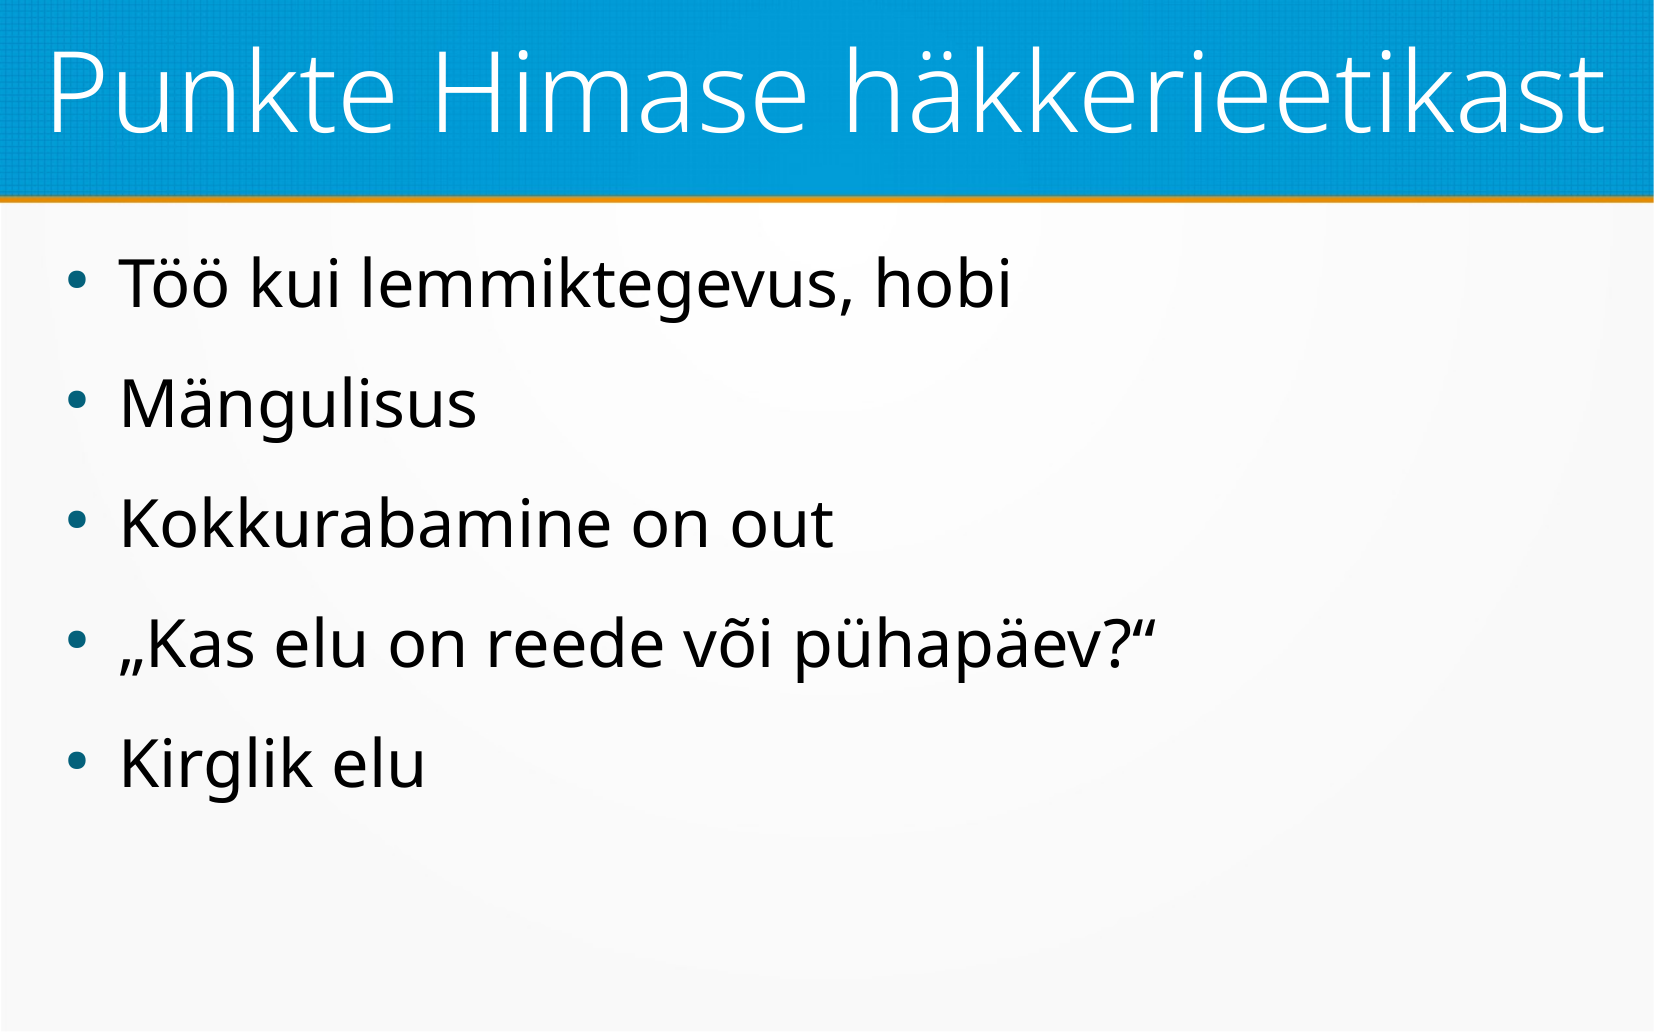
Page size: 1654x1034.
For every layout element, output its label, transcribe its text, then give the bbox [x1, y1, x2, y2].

list Töö kui lemmiktegevus, hobi Mängulisus Kokkurabamine on out „Kas elu on reede või pühapäev?“ Kirglik elu [47, 236, 1607, 1002]
picture [0, 195, 1654, 1034]
title Punkte Himase häkkerieetikast [43, 0, 1619, 166]
